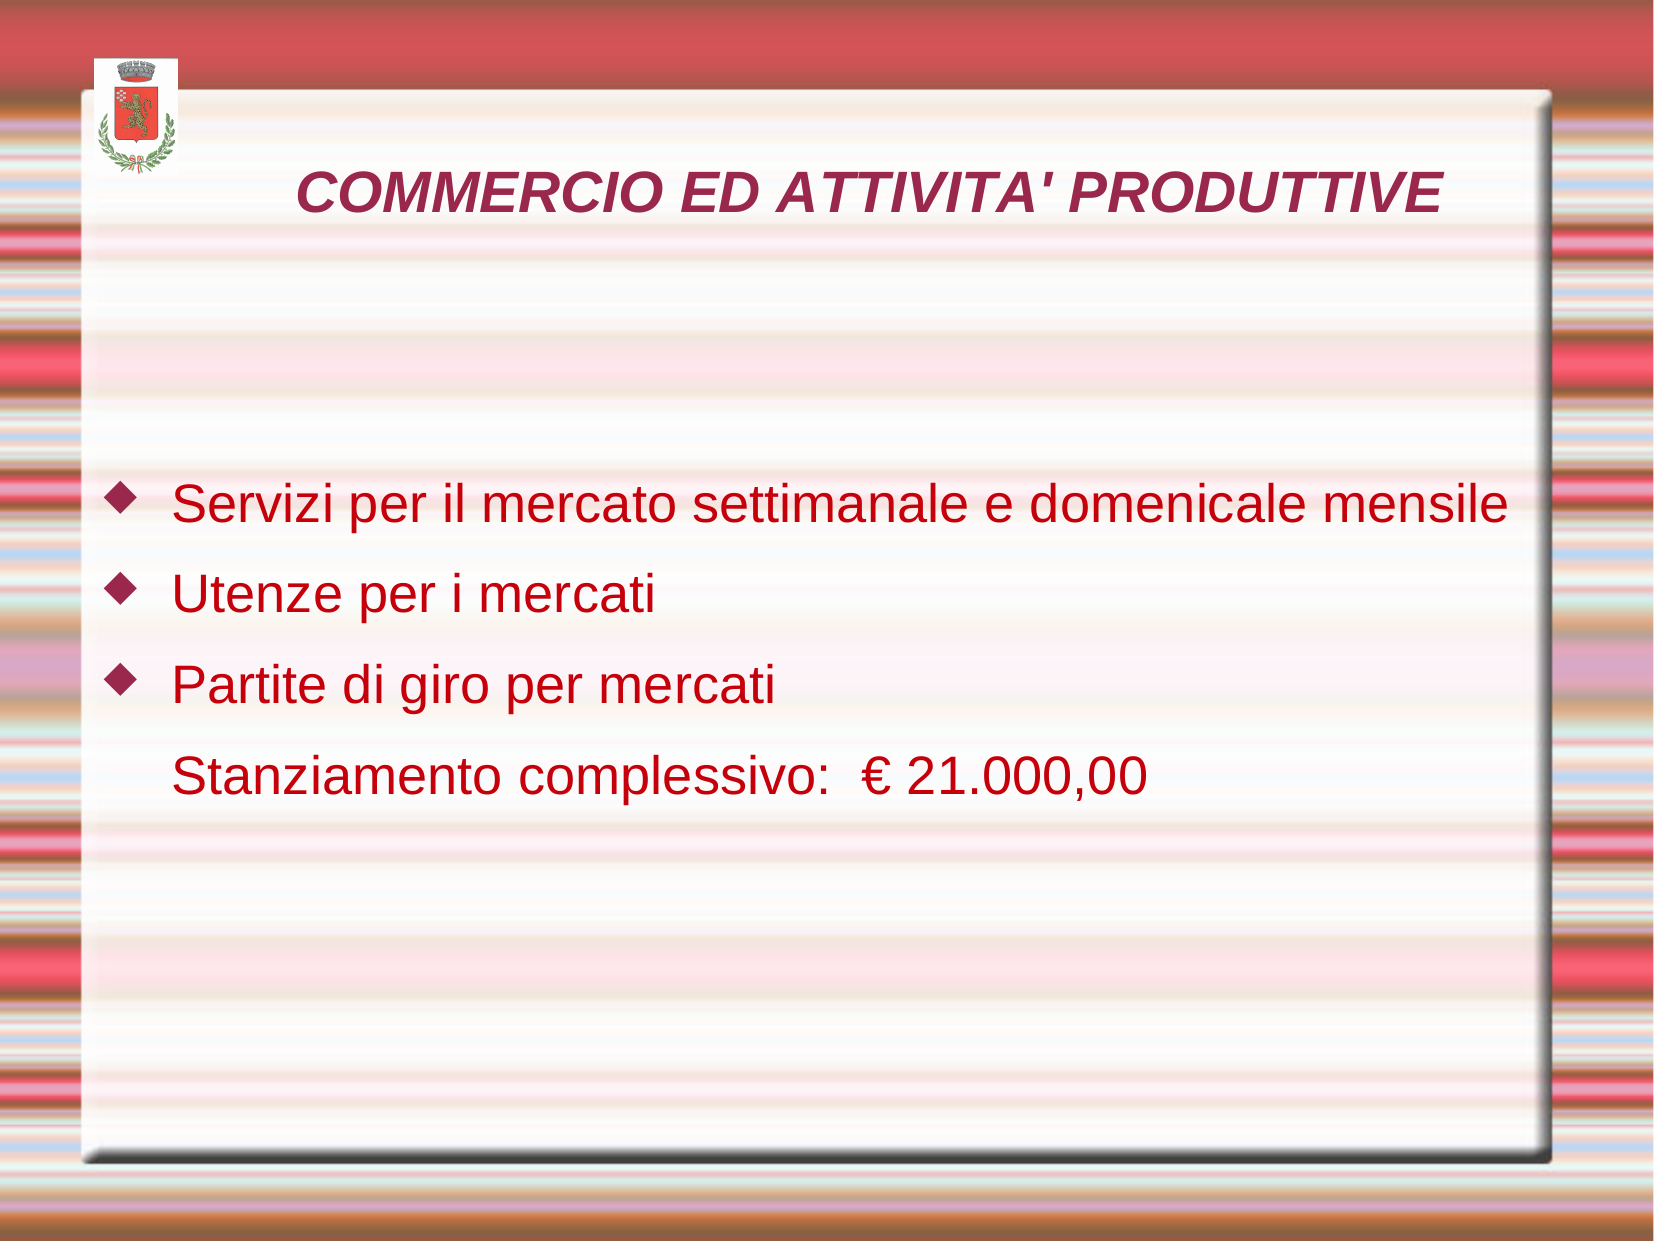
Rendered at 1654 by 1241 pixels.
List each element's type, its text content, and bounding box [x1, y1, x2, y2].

picture [0, 0, 1654, 1241]
title COMMERCIO ED ATTIVITA' PRODUTTIVE [88, 88, 1577, 296]
list Servizi per il mercato settimanale e domenicale mensile Utenze per i mercati Partite di giro per mercati Stanziamento complessivo: € 21.000,00 [88, 442, 1536, 1152]
